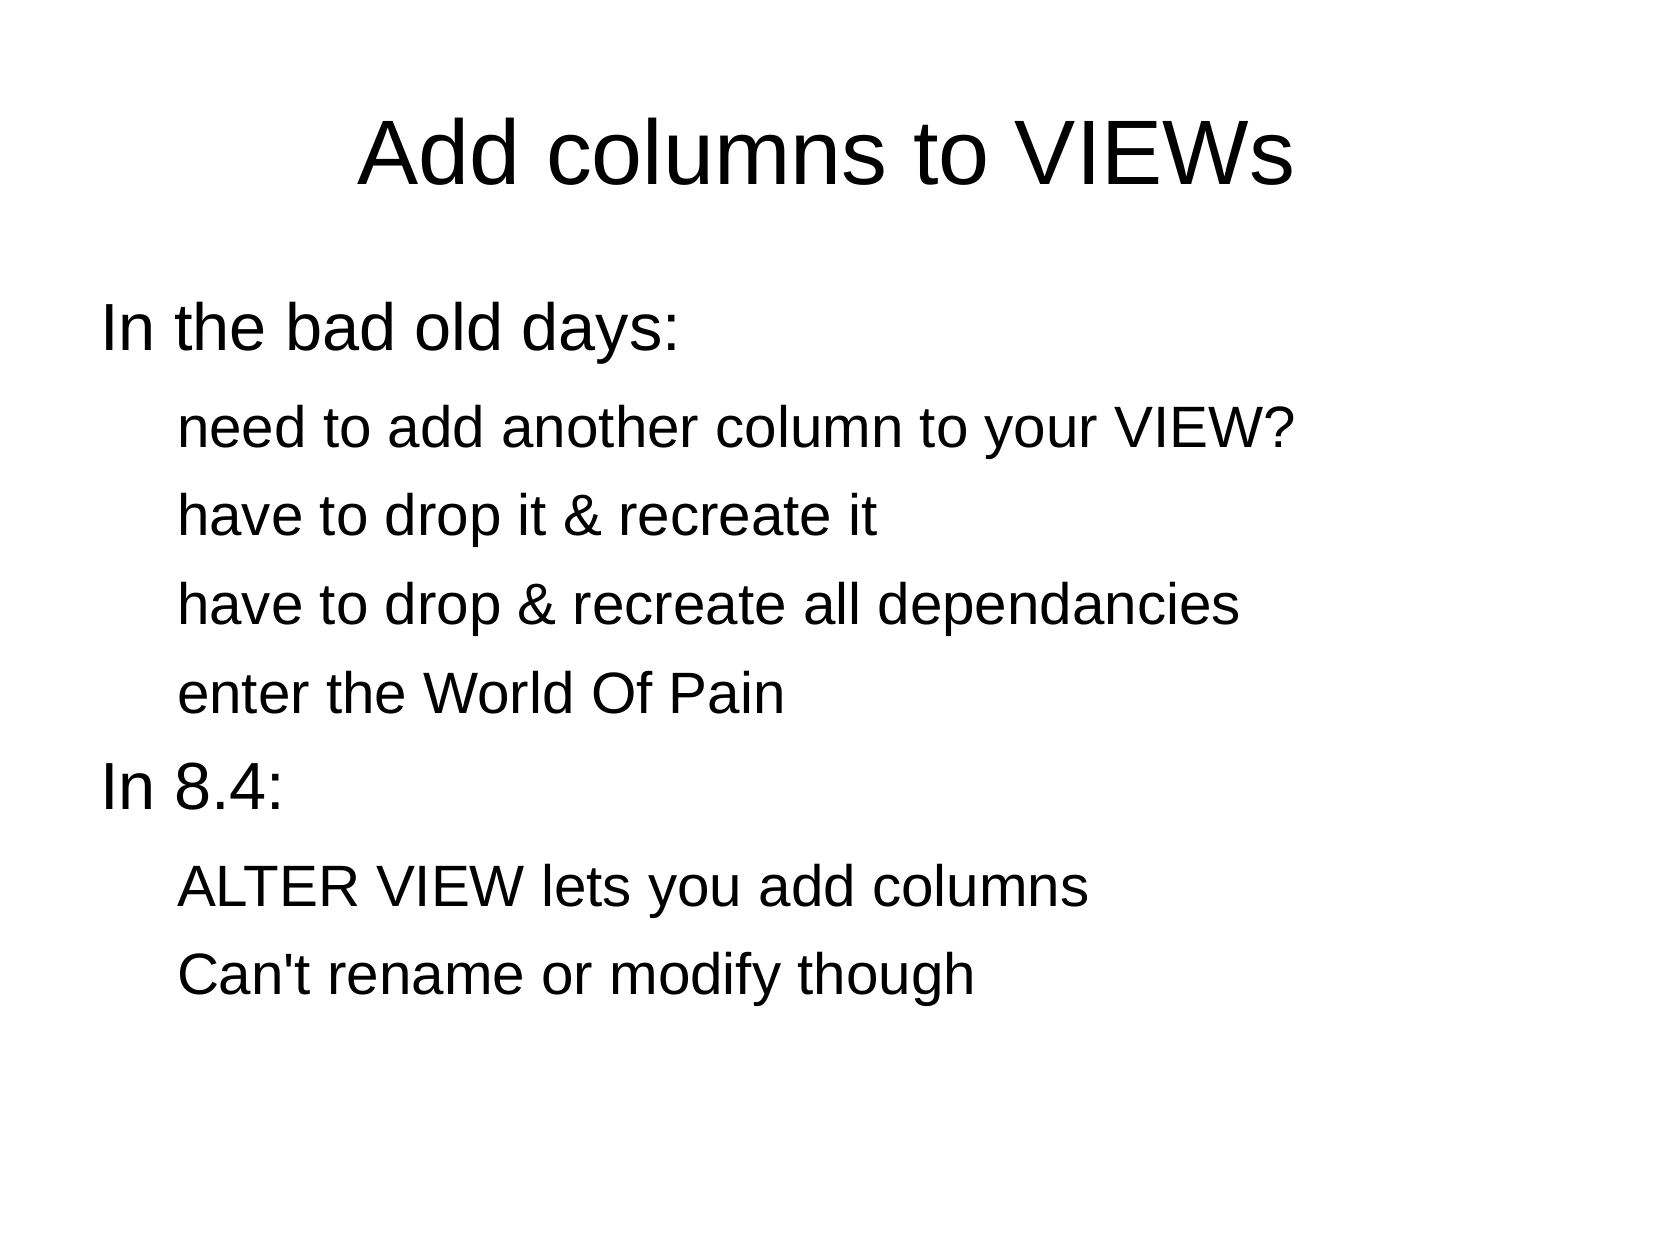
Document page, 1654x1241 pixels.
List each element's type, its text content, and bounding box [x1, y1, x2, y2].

list In the bad old days: need to add another column to your VIEW? have to drop it & recreate it have to drop & recreate all dependancies enter the World Of Pain In 8.4: ALTER VIEW lets you add columns Can't rename or modify though [82, 290, 1571, 1094]
title Add columns to VIEWs [82, 56, 1571, 250]
